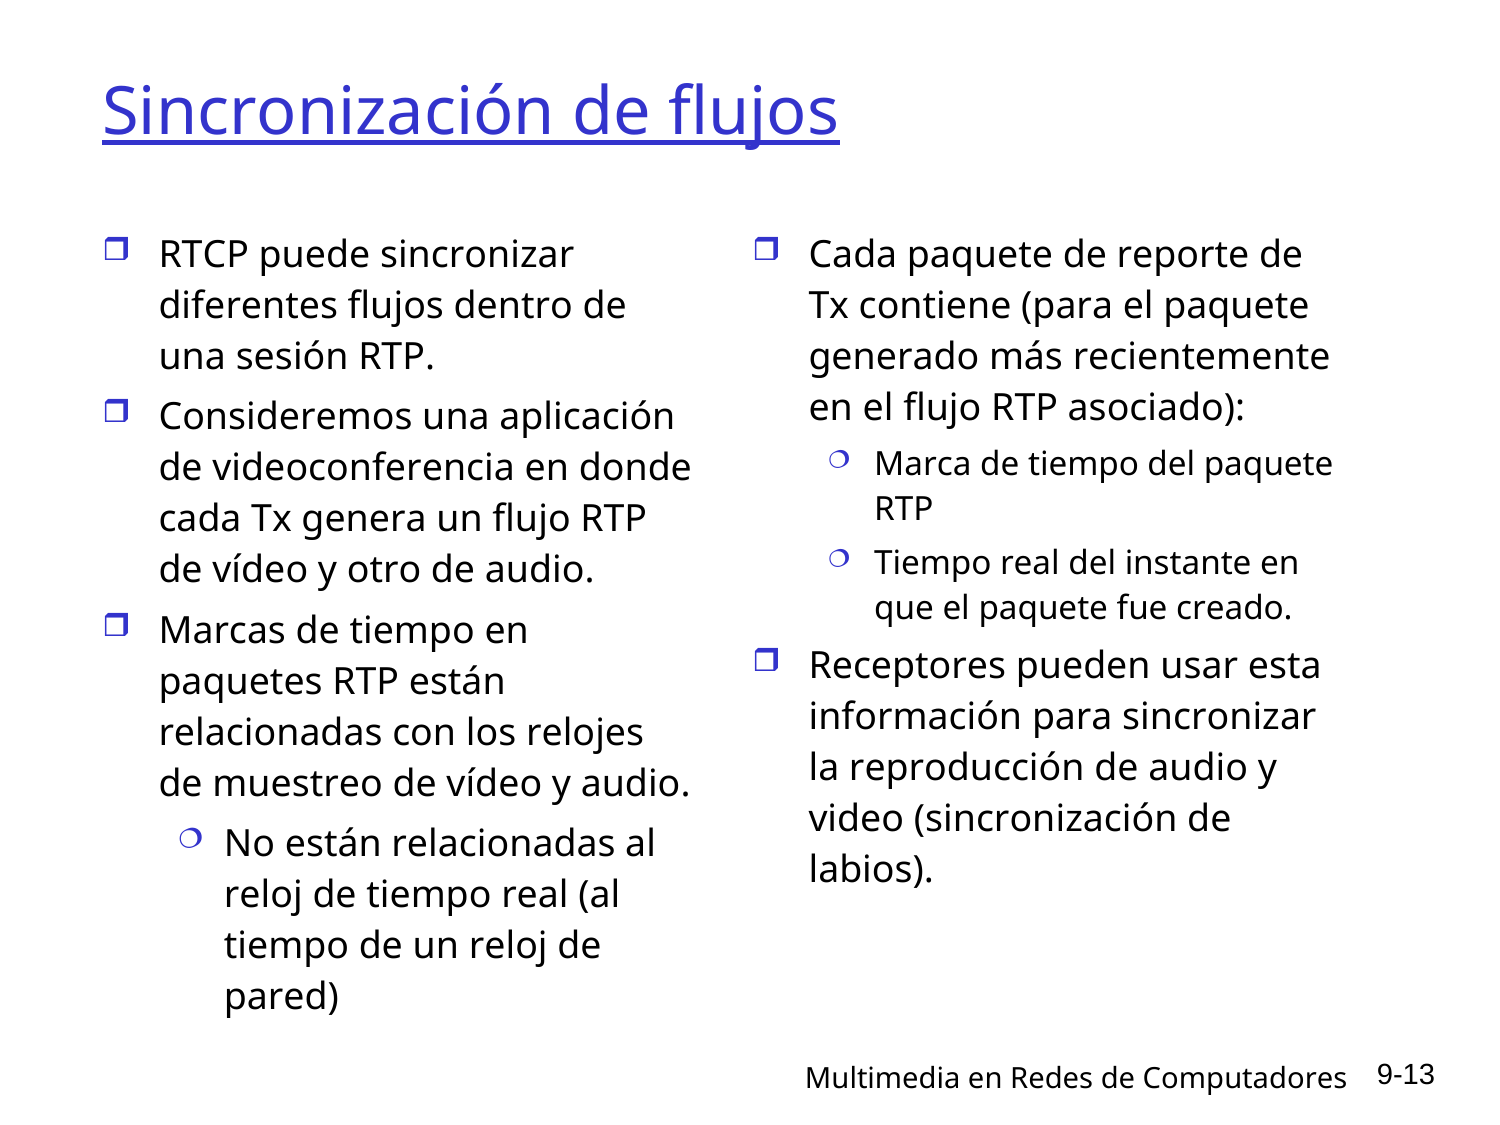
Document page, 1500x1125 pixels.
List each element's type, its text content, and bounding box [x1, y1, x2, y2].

list RTCP puede sincronizar diferentes flujos dentro de una sesión RTP. Consideremos una aplicación de videoconferencia en donde cada Tx genera un flujo RTP de vídeo y otro de audio. Marcas de tiempo en paquetes RTP están relacionadas con los relojes de muestreo de vídeo y audio. No están relacionadas al reloj de tiempo real (al tiempo de un reloj de pared) [87, 219, 713, 1026]
title Sincronización de flujos [87, 37, 1363, 181]
list Cada paquete de reporte de Tx contiene (para el paquete generado más recientemente en el flujo RTP asociado): Marca de tiempo del paquete RTP Tiempo real del instante en que el paquete fue creado. Receptores pueden usar esta información para sincronizar la reproducción de audio y video (sincronización de labios). [737, 219, 1363, 1026]
